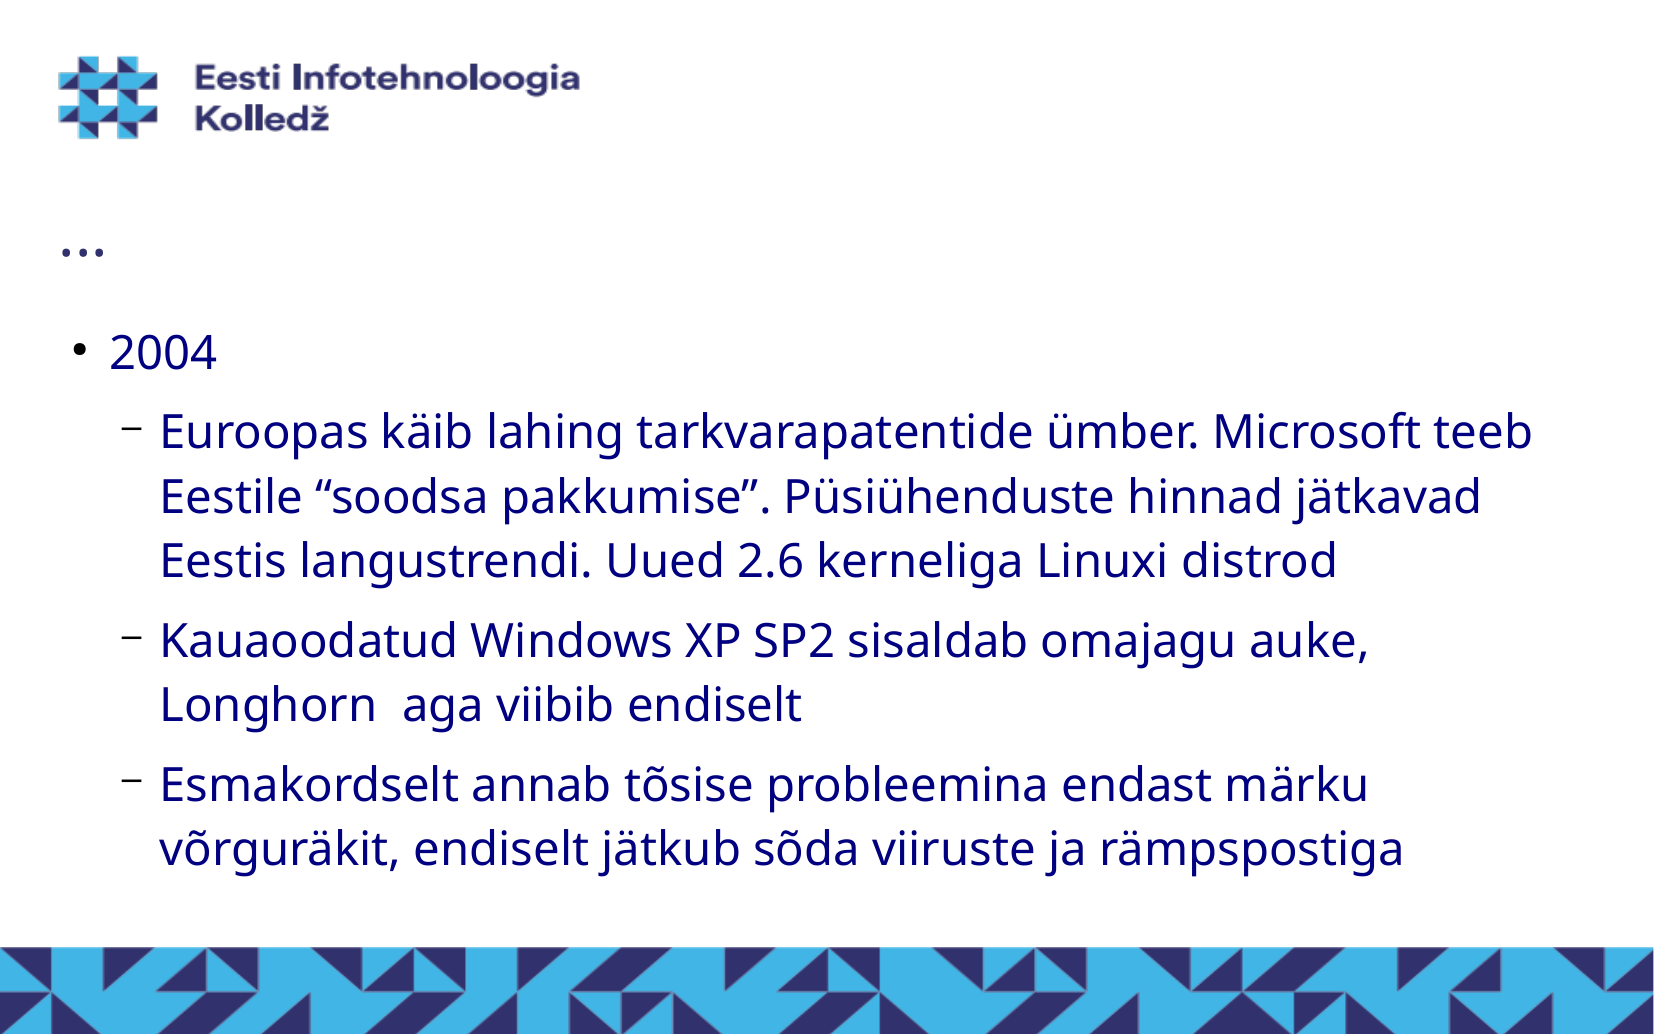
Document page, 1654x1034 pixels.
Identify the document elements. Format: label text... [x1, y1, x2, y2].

title ... [59, 158, 1489, 308]
list 2004 Euroopas käib lahing tarkvarapatentide ümber. Microsoft teeb Eestile “soodsa pakkumise”. Püsiühenduste hinnad jätkavad Eestis langustrendi. Uued 2.6 kerneliga Linuxi distrod Kauaoodatud Windows XP SP2 sisaldab omajagu auke, Longhorn aga viibib endiselt Esmakordselt annab tõsise probleemina endast märku võrguräkit, endiselt jätkub sõda viiruste ja rämpspostiga [59, 318, 1536, 910]
